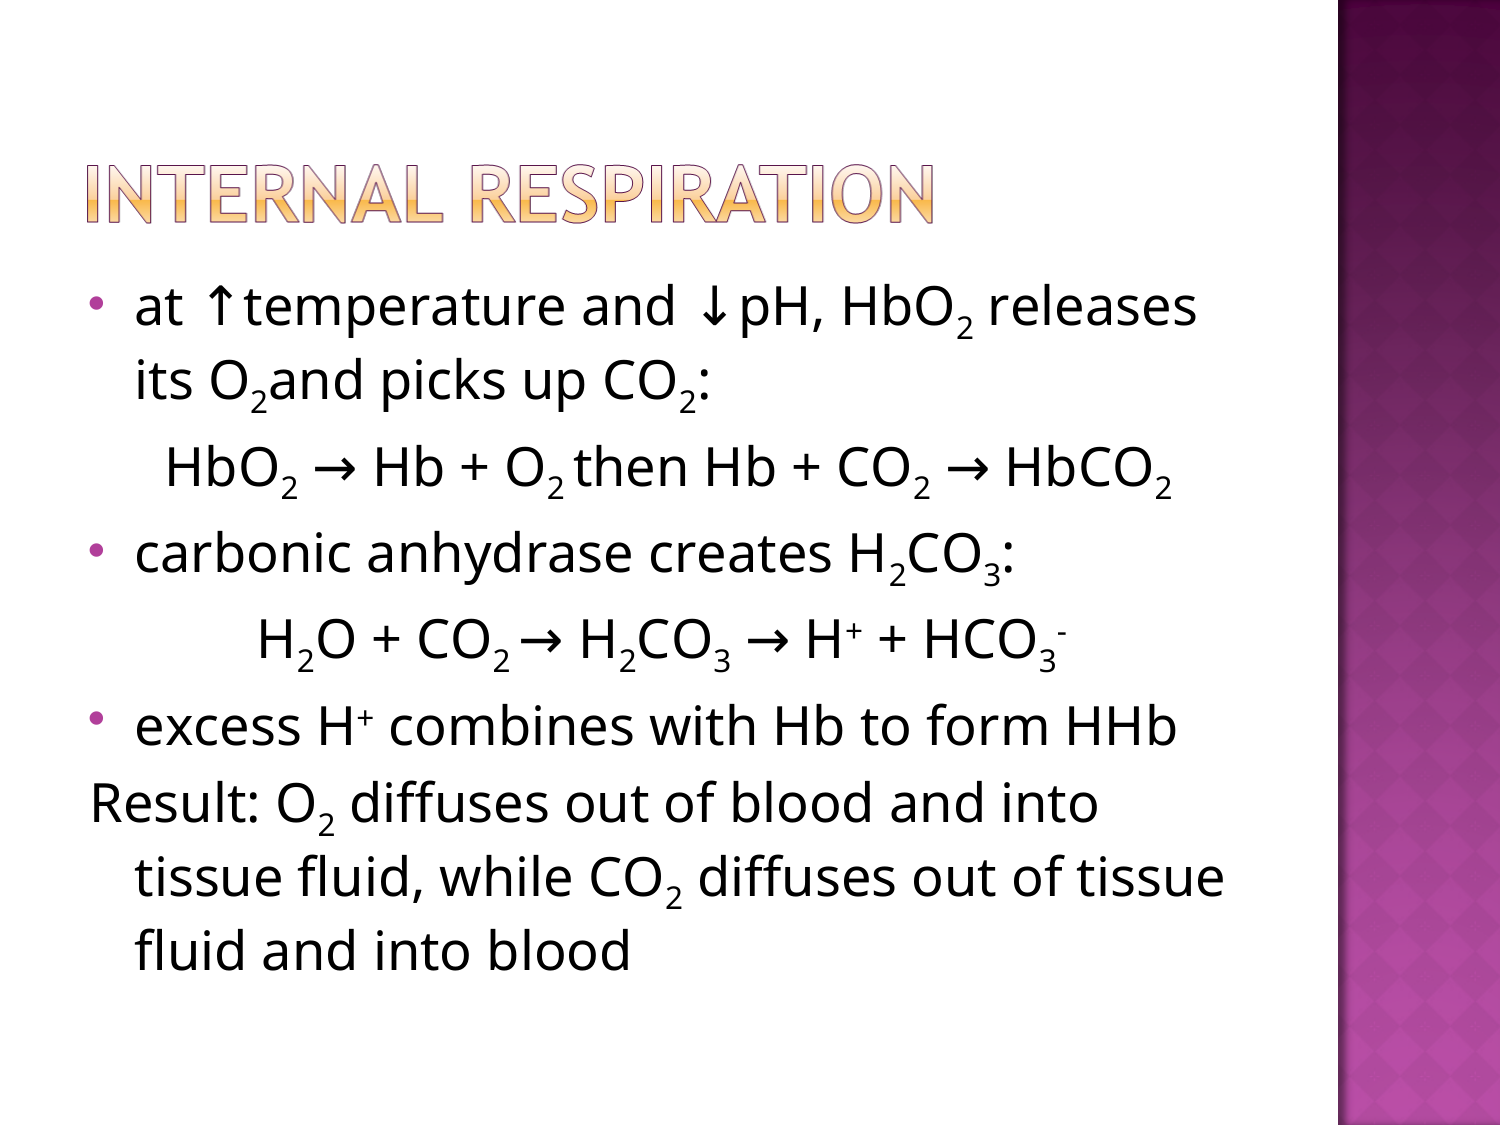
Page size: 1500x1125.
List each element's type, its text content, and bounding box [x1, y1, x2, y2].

list at ↑temperature and ↓pH, HbO2 releases its O2and picks up CO2: HbO2 → Hb + O2 then Hb + CO2 → HbCO2 carbonic anhydrase creates H2CO3: H2O + CO2 → H2CO3 → H+ + HCO3- excess H+ combines with Hb to form HHb Result: O2 diffuses out of blood and into tissue fluid, while CO2 diffuses out of tissue fluid and into blood [75, 263, 1263, 1060]
text_box [34, 52, 1265, 241]
picture [1337, 0, 1500, 1125]
